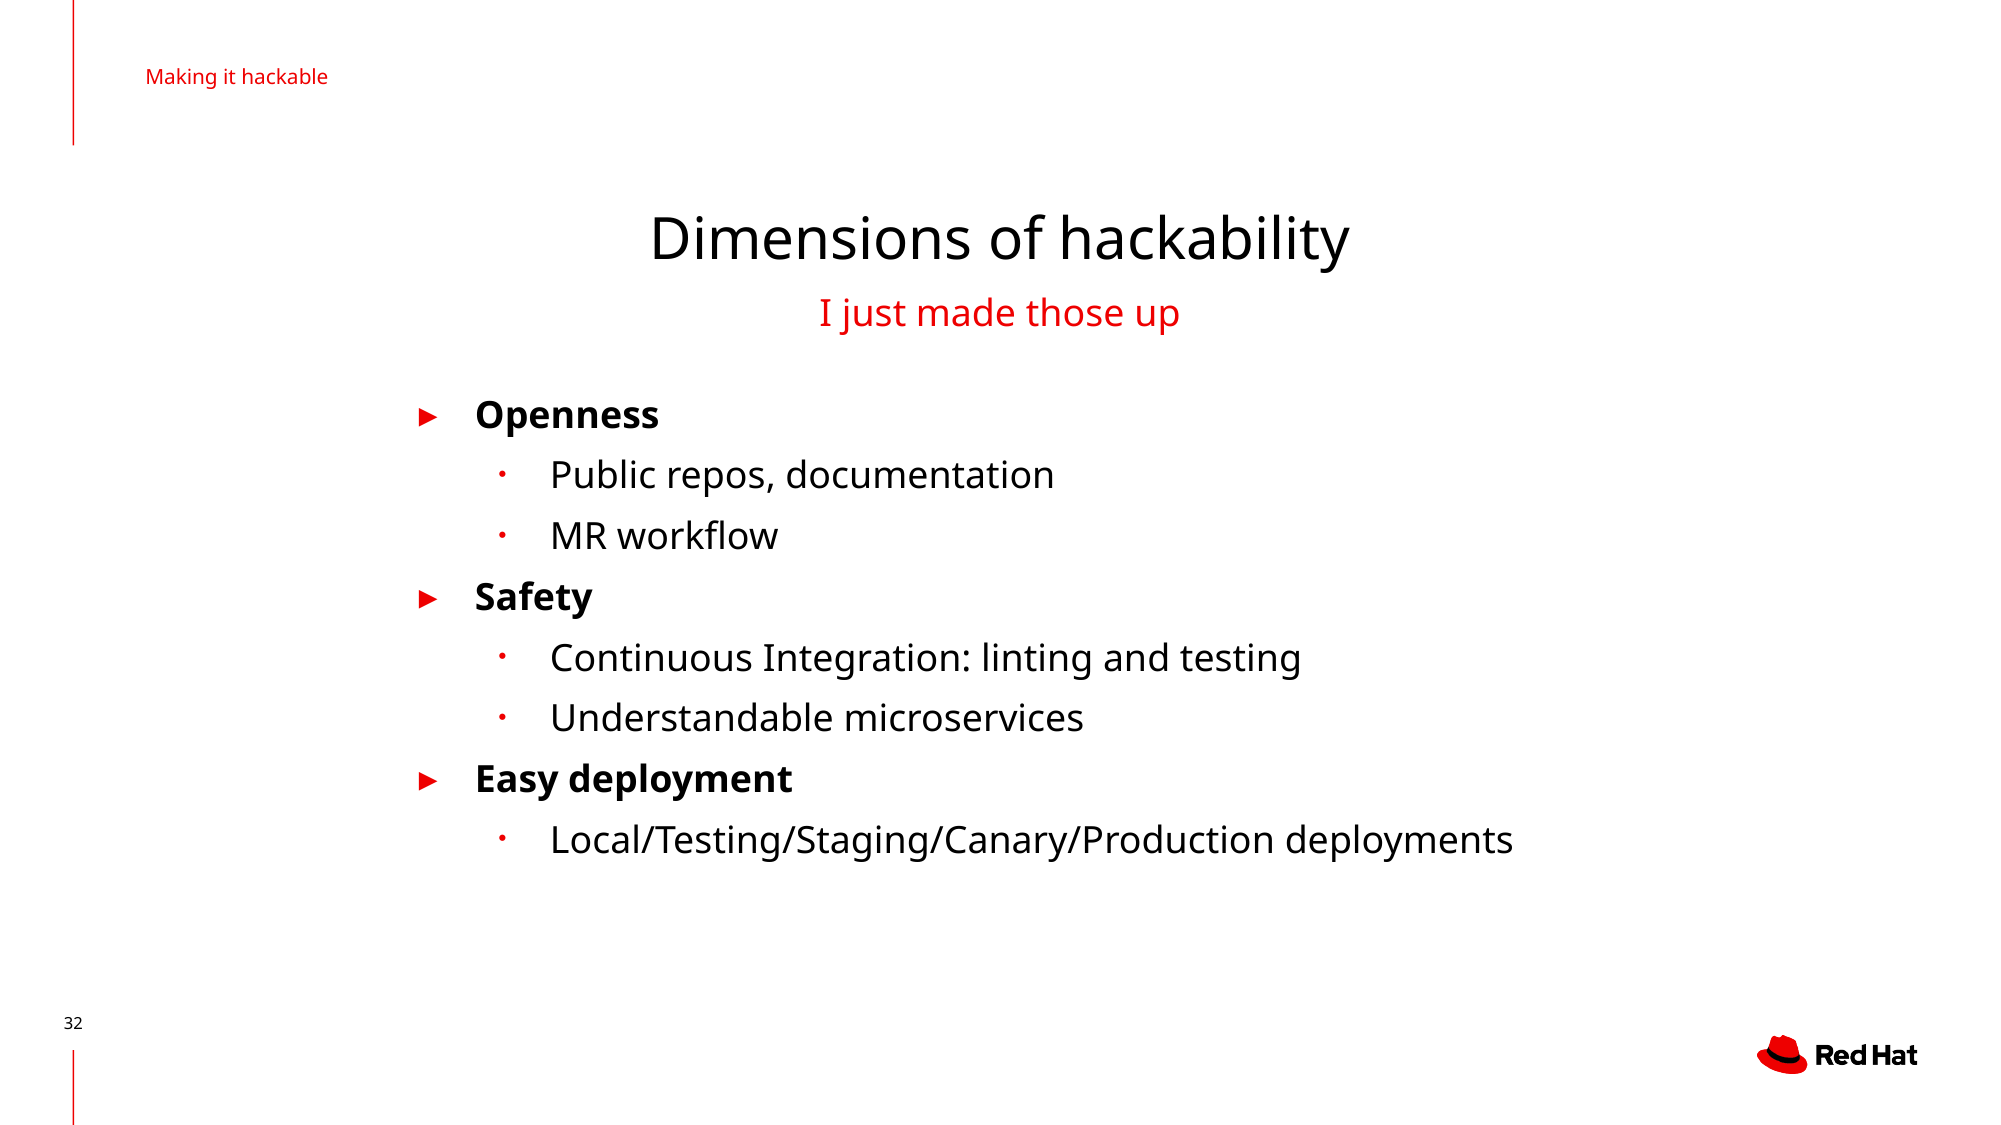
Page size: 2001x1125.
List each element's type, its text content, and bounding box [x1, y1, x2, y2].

picture [1757, 1035, 1918, 1074]
title Dimensions of hackability [145, 180, 1855, 271]
subtitle Making it hackable [73, 9, 919, 143]
subtitle I just made those up [145, 271, 1855, 320]
list Openness Public repos, documentation MR workflow Safety Continuous Integration: linting and testing Understandable microservices Easy deployment Local/Testing/Staging/Canary/Production deployments [399, 375, 1600, 975]
slide_number <number> [13, 1012, 134, 1036]
